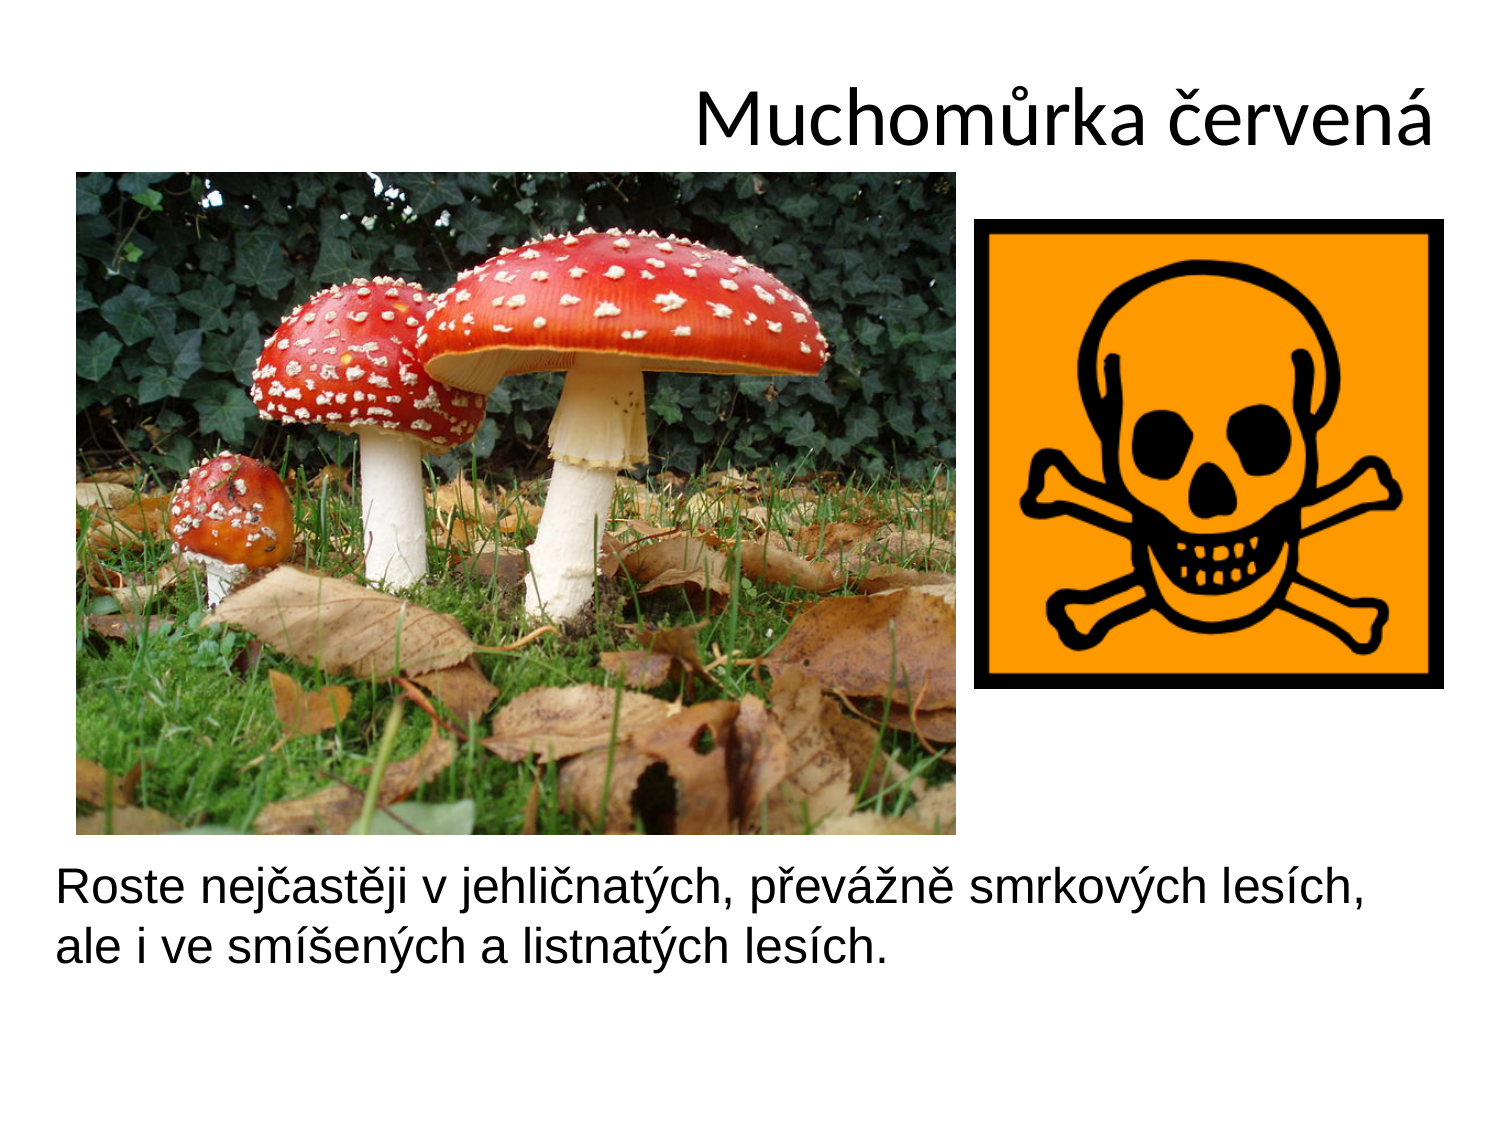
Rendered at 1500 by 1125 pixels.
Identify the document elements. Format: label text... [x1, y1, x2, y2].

picture [974, 219, 1444, 689]
text_box Roste nejčastěji v jehličnatých, převážně smrkových lesích, ale i ve smíšených a listnatých lesích. [41, 846, 1400, 982]
picture [76, 172, 956, 835]
text_box Muchomůrka červená [679, 54, 1452, 171]
